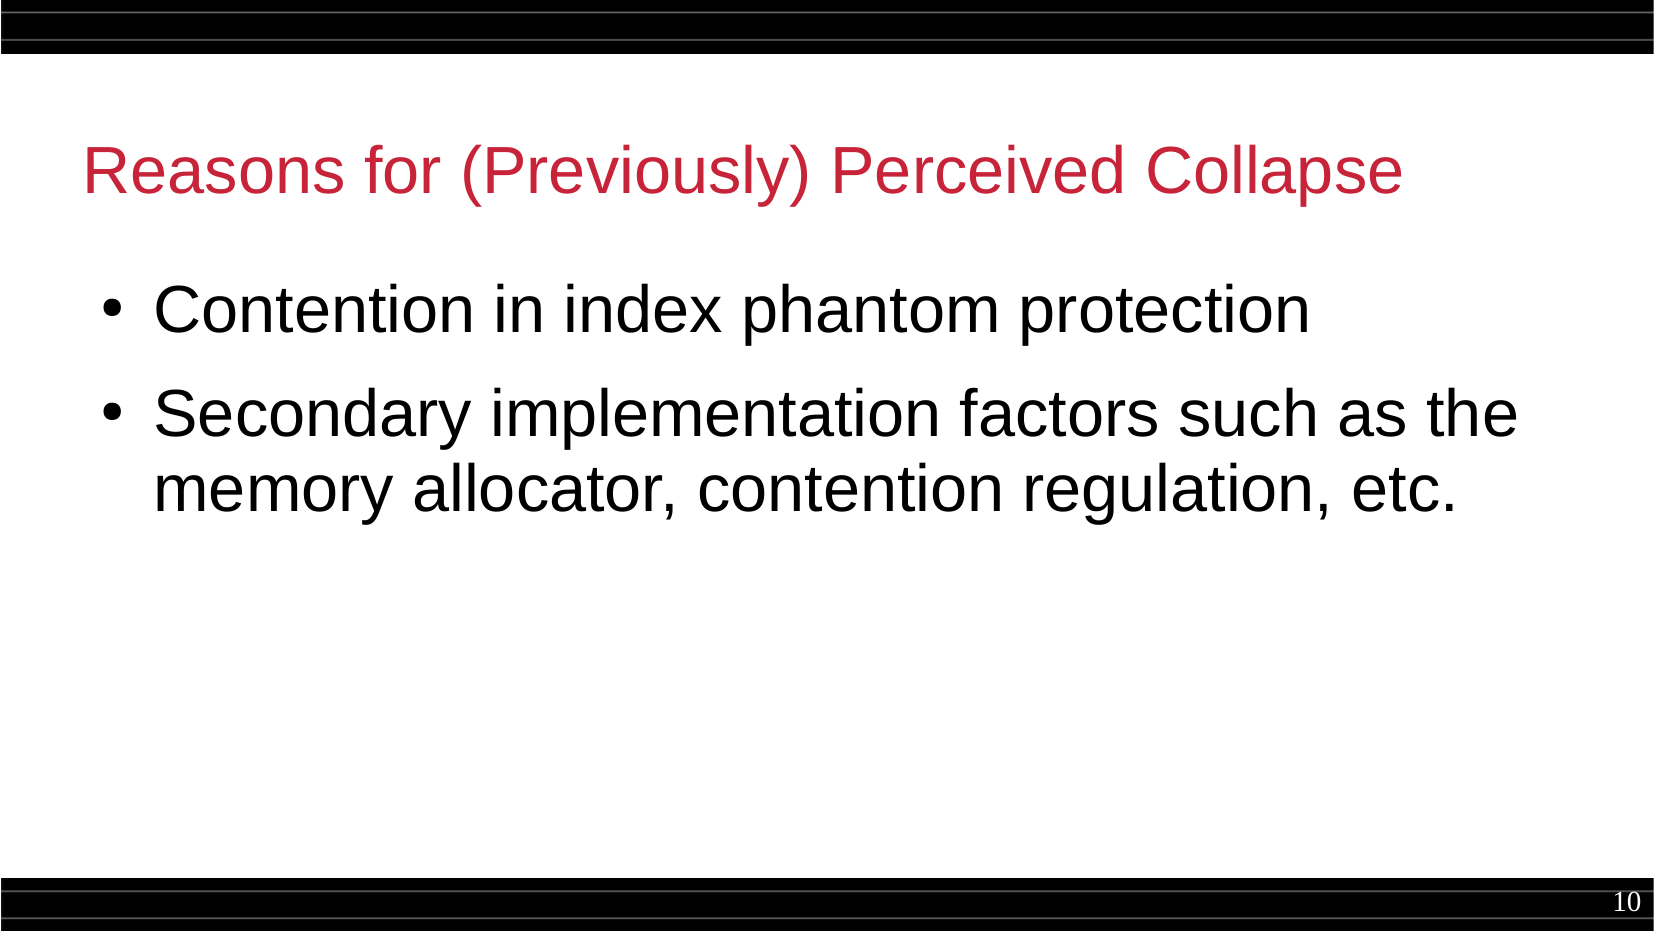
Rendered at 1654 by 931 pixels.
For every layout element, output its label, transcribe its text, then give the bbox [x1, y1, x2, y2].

picture [1, 878, 1654, 931]
title Reasons for (Previously) Perceived Collapse [82, 92, 1571, 248]
list Contention in index phantom protection Secondary implementation factors such as the memory allocator, contention regulation, etc. [82, 271, 1571, 758]
picture [1, 0, 1654, 54]
